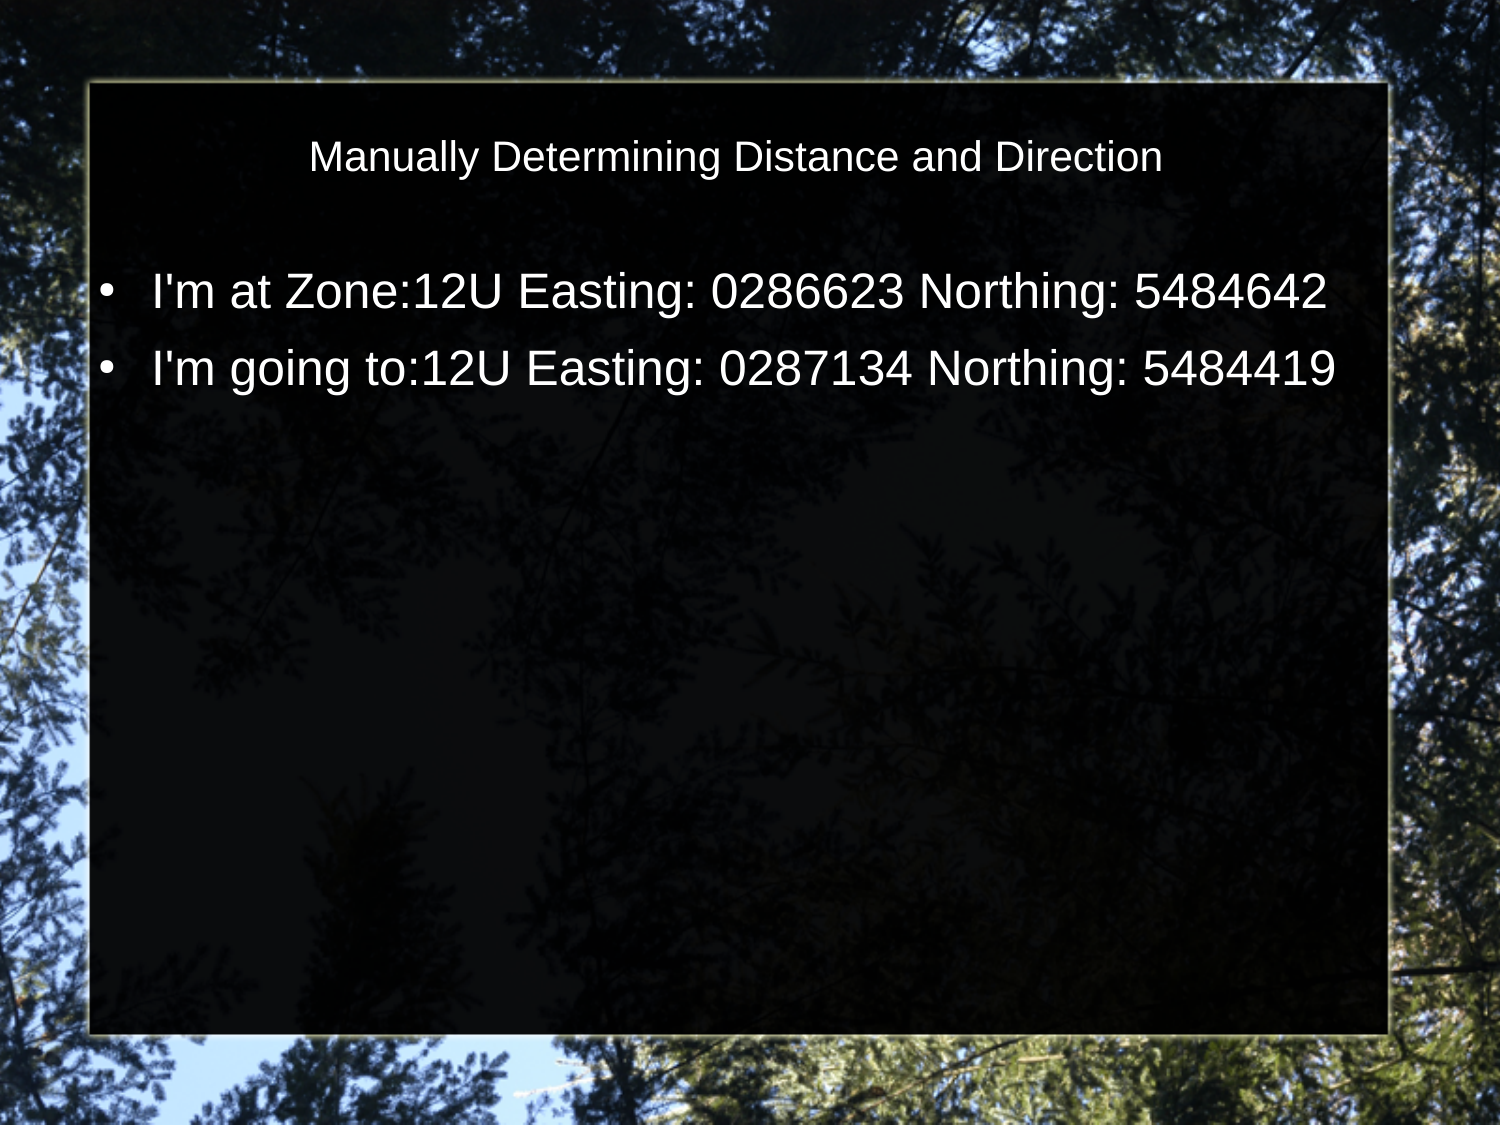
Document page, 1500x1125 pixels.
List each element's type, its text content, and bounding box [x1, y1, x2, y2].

title Manually Determining Distance and Direction [80, 80, 1393, 233]
picture [0, 0, 1500, 1125]
list I'm at Zone:12U Easting: 0286623 Northing: 5484642 I'm going to:12U Easting: 0287134 Northing: 5484419 [80, 263, 1393, 916]
